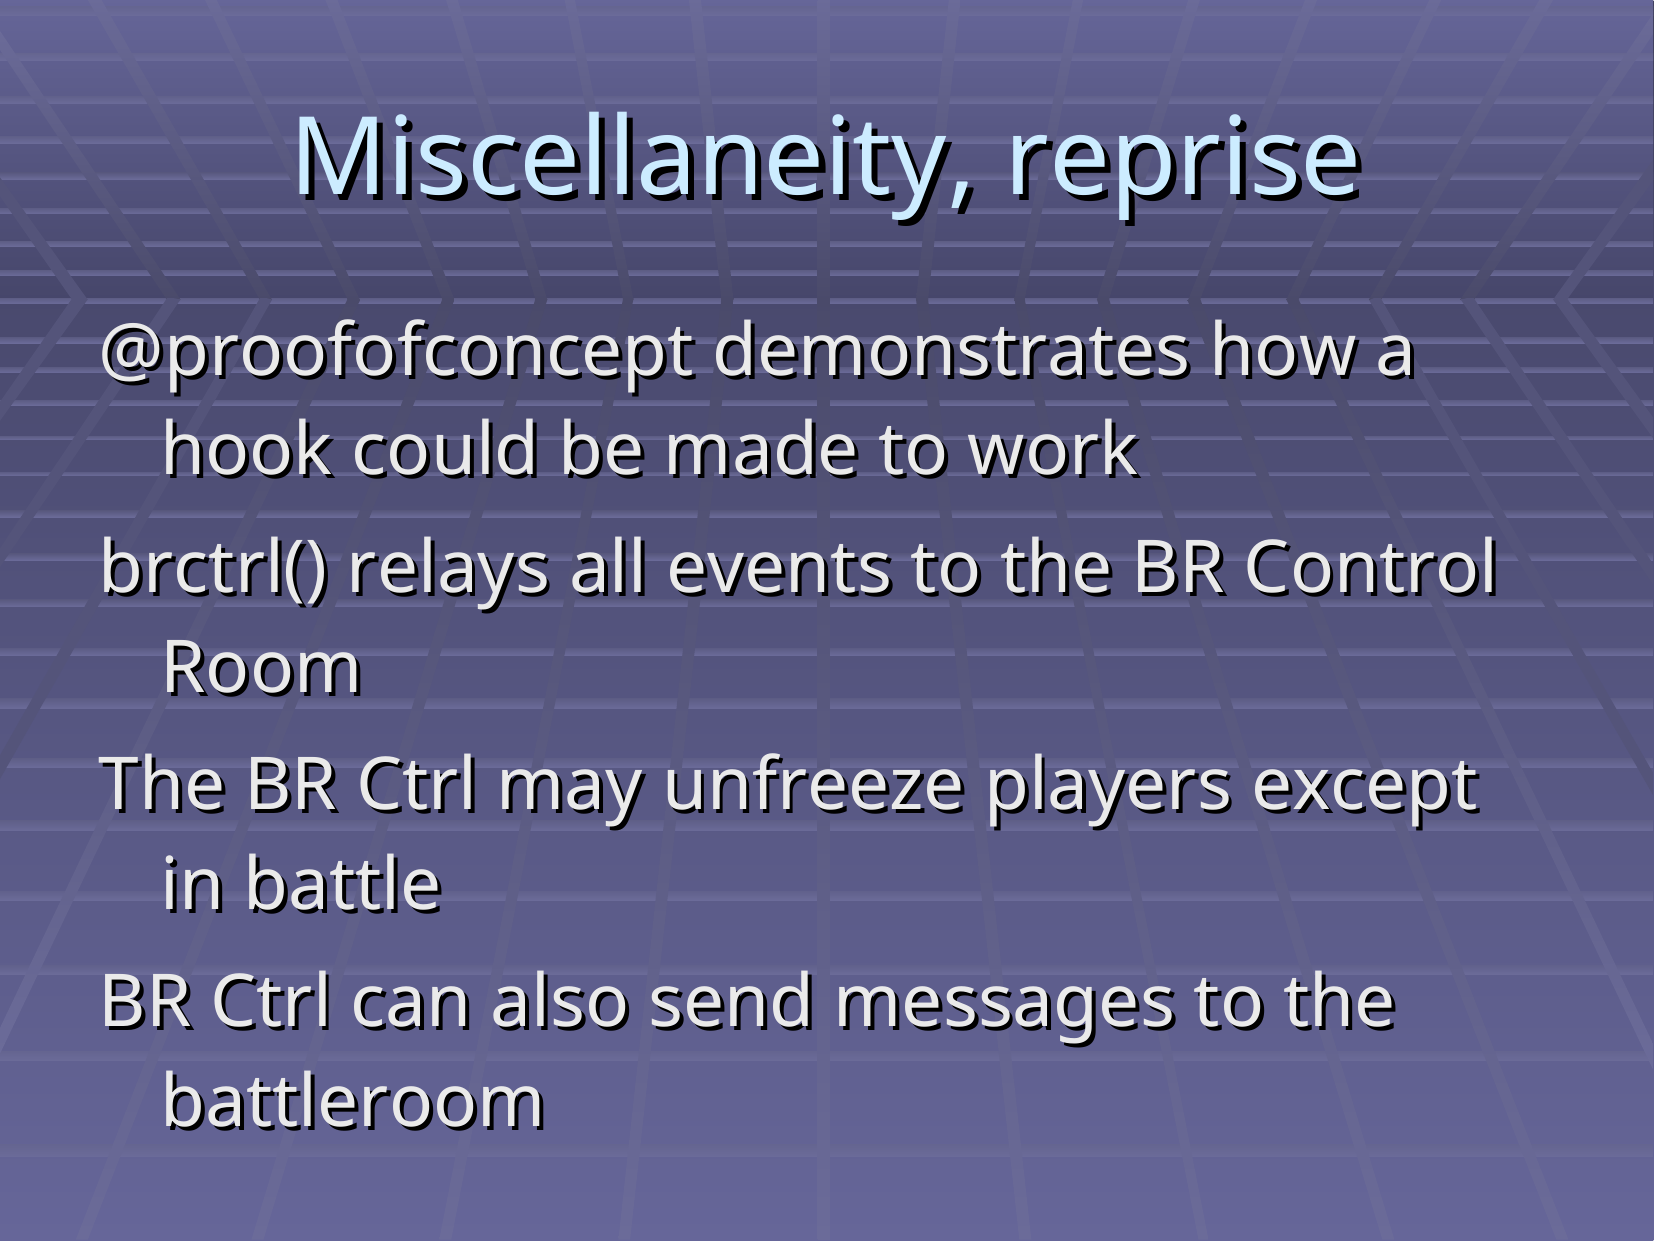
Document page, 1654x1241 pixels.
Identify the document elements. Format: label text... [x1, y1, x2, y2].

title Miscellaneity, reprise [82, 49, 1570, 257]
list @proofofconcept demonstrates how a hook could be made to work brctrl() relays all events to the BR Control Room The BR Ctrl may unfreeze players except in battle BR Ctrl can also send messages to the battleroom [82, 289, 1570, 1103]
